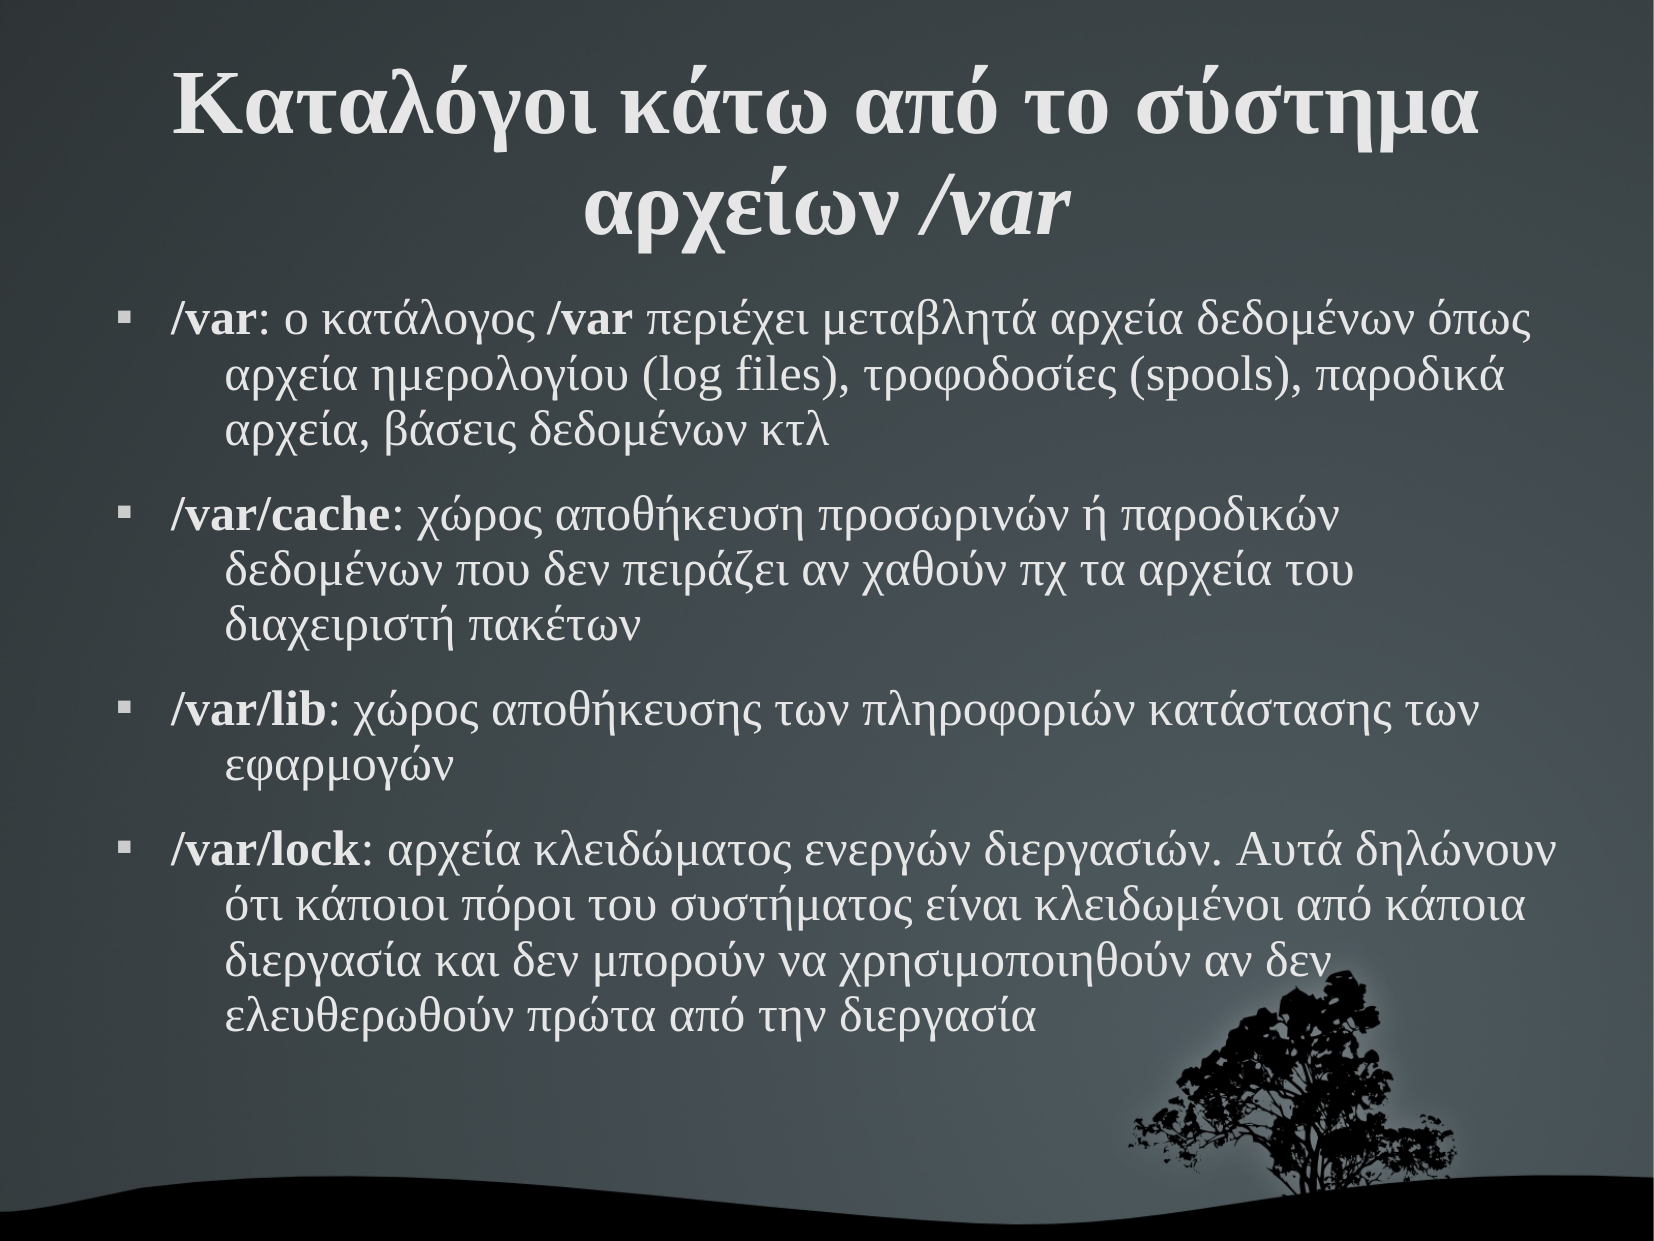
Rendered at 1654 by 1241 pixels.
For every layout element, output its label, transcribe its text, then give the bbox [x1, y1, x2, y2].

picture [0, 0, 1654, 1241]
list /var: ο κατάλογος /var περιέχει μεταβλητά αρχεία δεδομένων όπως αρχεία ημερολογίου (log files), τροφοδοσίες (spools), παροδικά αρχεία, βάσεις δεδομένων κτλ /var/cache: χώρος αποθήκευση προσωρινών ή παροδικών δεδομένων που δεν πειράζει αν χαθούν πχ τα αρχεία του διαχειριστή πακέτων /var/lib: χώρος αποθήκευσης των πληροφοριών κατάστασης των εφαρμογών /var/lock: αρχεία κλειδώματος ενεργών διεργασιών. Αυτά δηλώνουν ότι κάποιοι πόροι του συστήματος είναι κλειδωμένοι από κάποια διεργασία και δεν μπορούν να χρησιμοποιηθούν αν δεν ελευθερωθούν πρώτα από την διεργασία [82, 290, 1571, 1109]
title Καταλόγοι κάτω από το σύστημα αρχείων /var [82, 33, 1572, 274]
